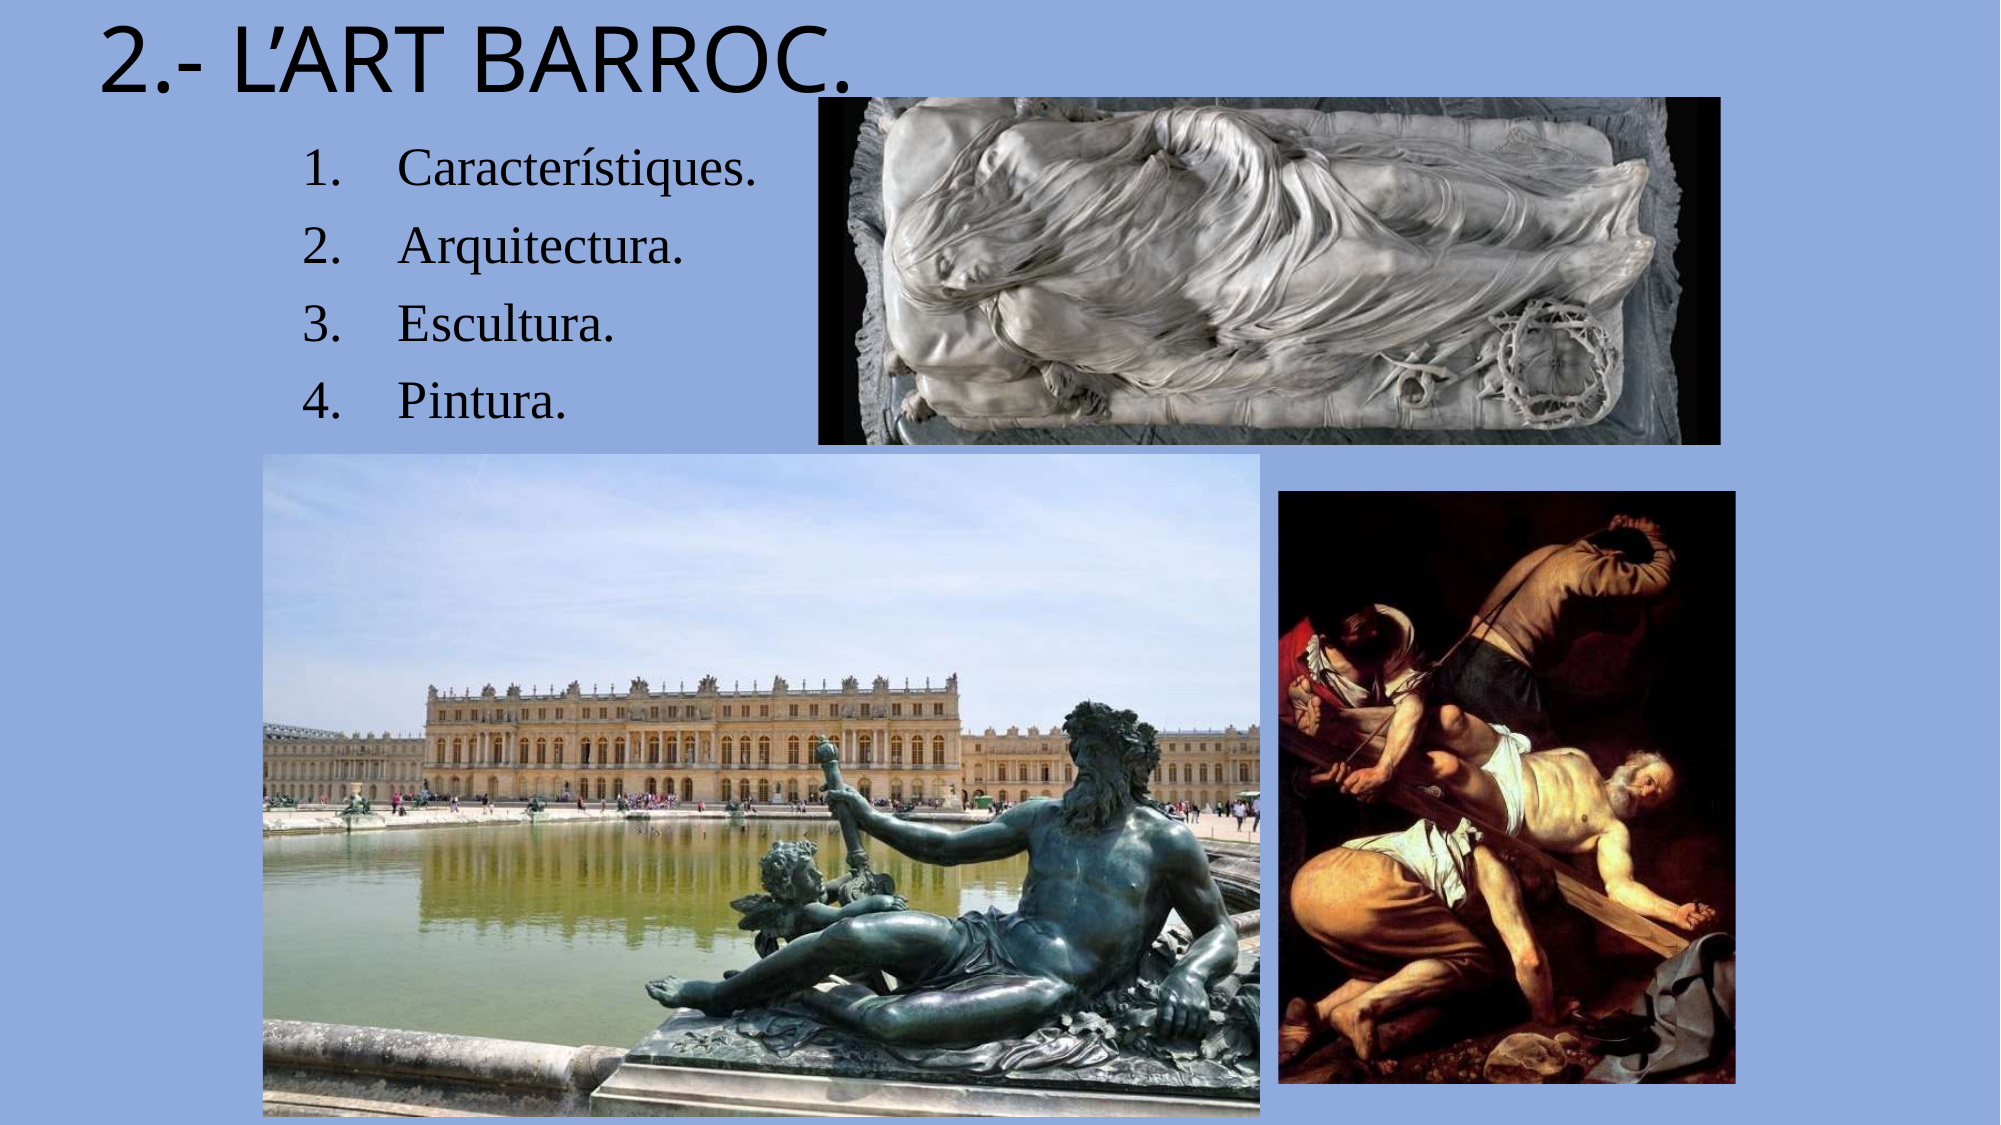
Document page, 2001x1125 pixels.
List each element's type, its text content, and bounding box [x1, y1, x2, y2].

text_box [818, 98, 1721, 445]
text_box [1278, 492, 1736, 1083]
text_box Característiques. Arquitectura. Escultura. Pintura. [298, 116, 761, 433]
title 2.- L’ART BARROC. [96, 0, 1225, 112]
text_box [263, 455, 1260, 1117]
